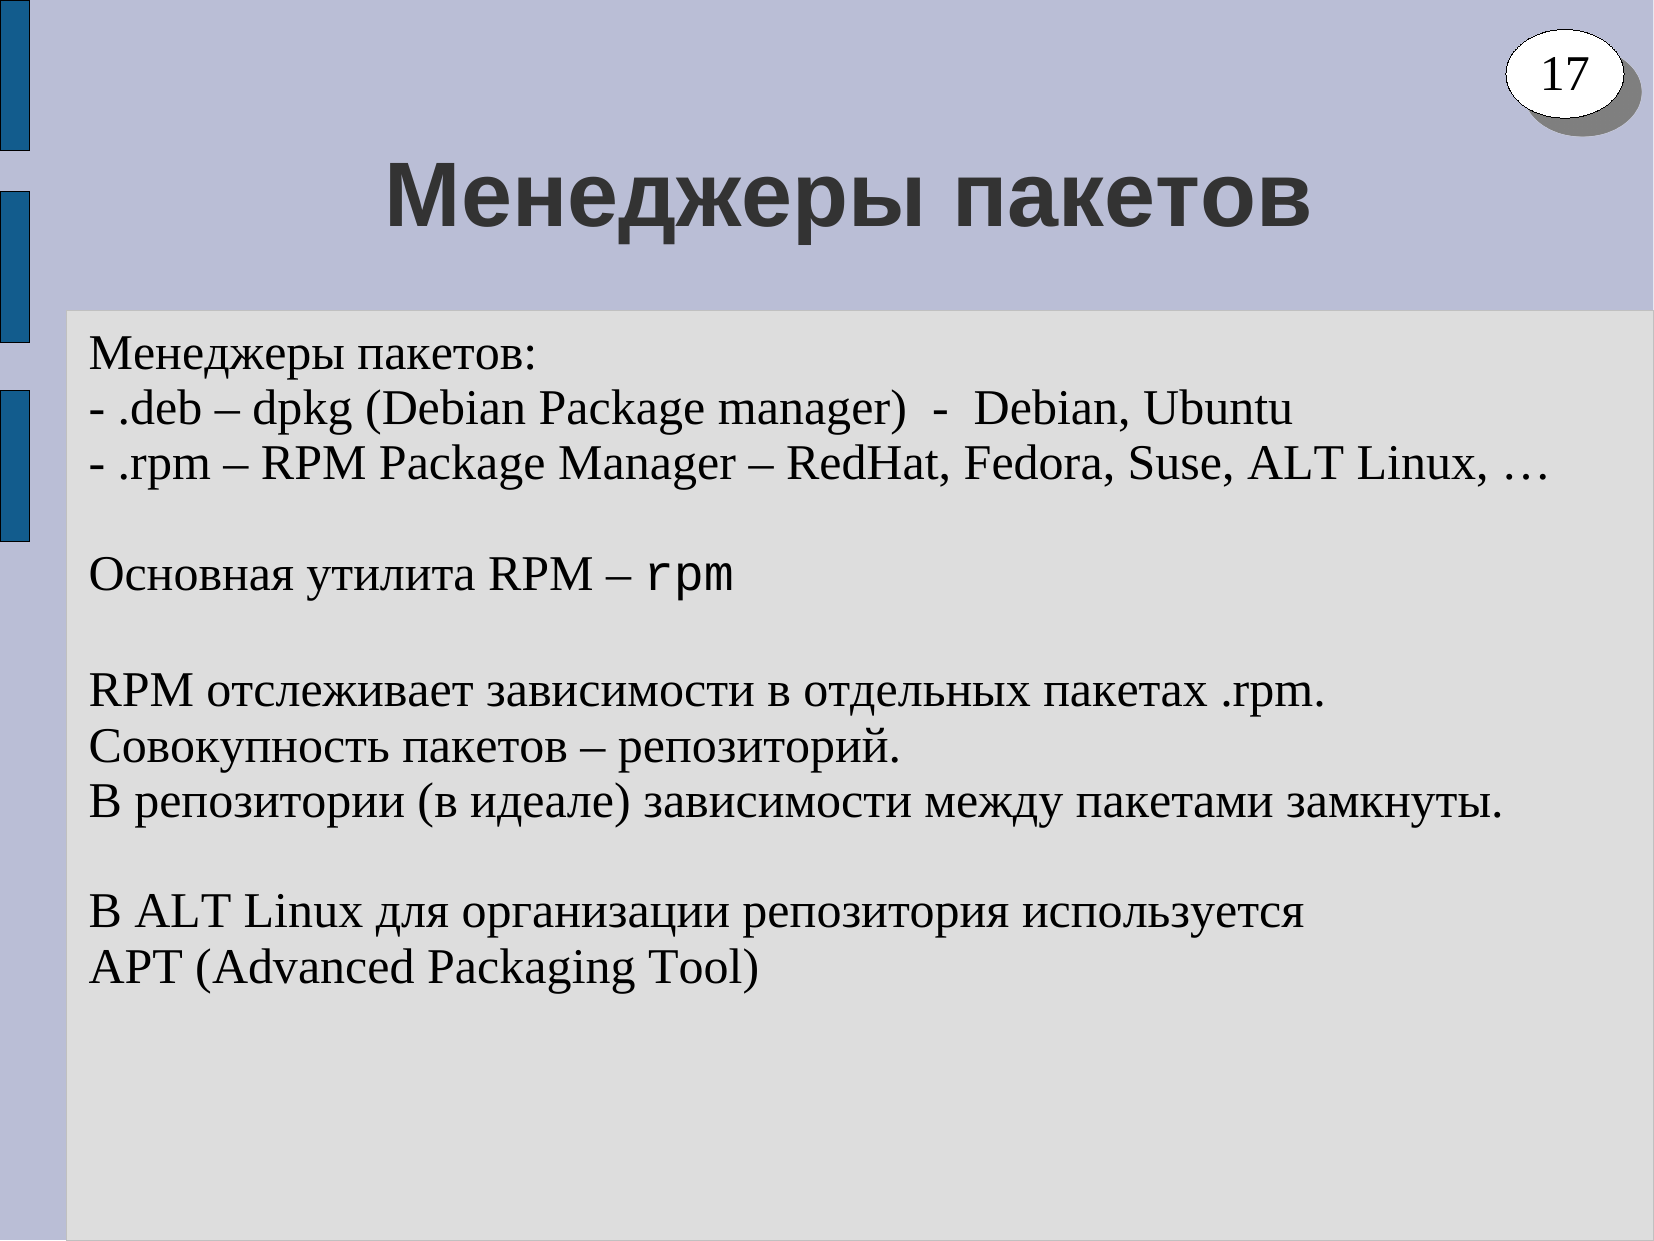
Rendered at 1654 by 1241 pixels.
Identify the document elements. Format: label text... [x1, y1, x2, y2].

text_box 17 [1505, 29, 1625, 119]
text_box Менеджеры пакетов: - .deb – dpkg (Debian Package manager) - Debian, Ubuntu - .rpm – RPM Package Manager – RedHat, Fedora, Suse, ALT Linux, … Основная утилита RPM – rpm RPM отслеживает зависимости в отдельных пакетах .rpm. Совокупность пакетов – репозиторий. В репозитории (в идеале) зависимости между пакетами замкнуты. В ALT Linux для организации репозитория используется APT (Advanced Packaging Tool) [88, 324, 1552, 1050]
title Менеджеры пакетов [121, 91, 1534, 299]
